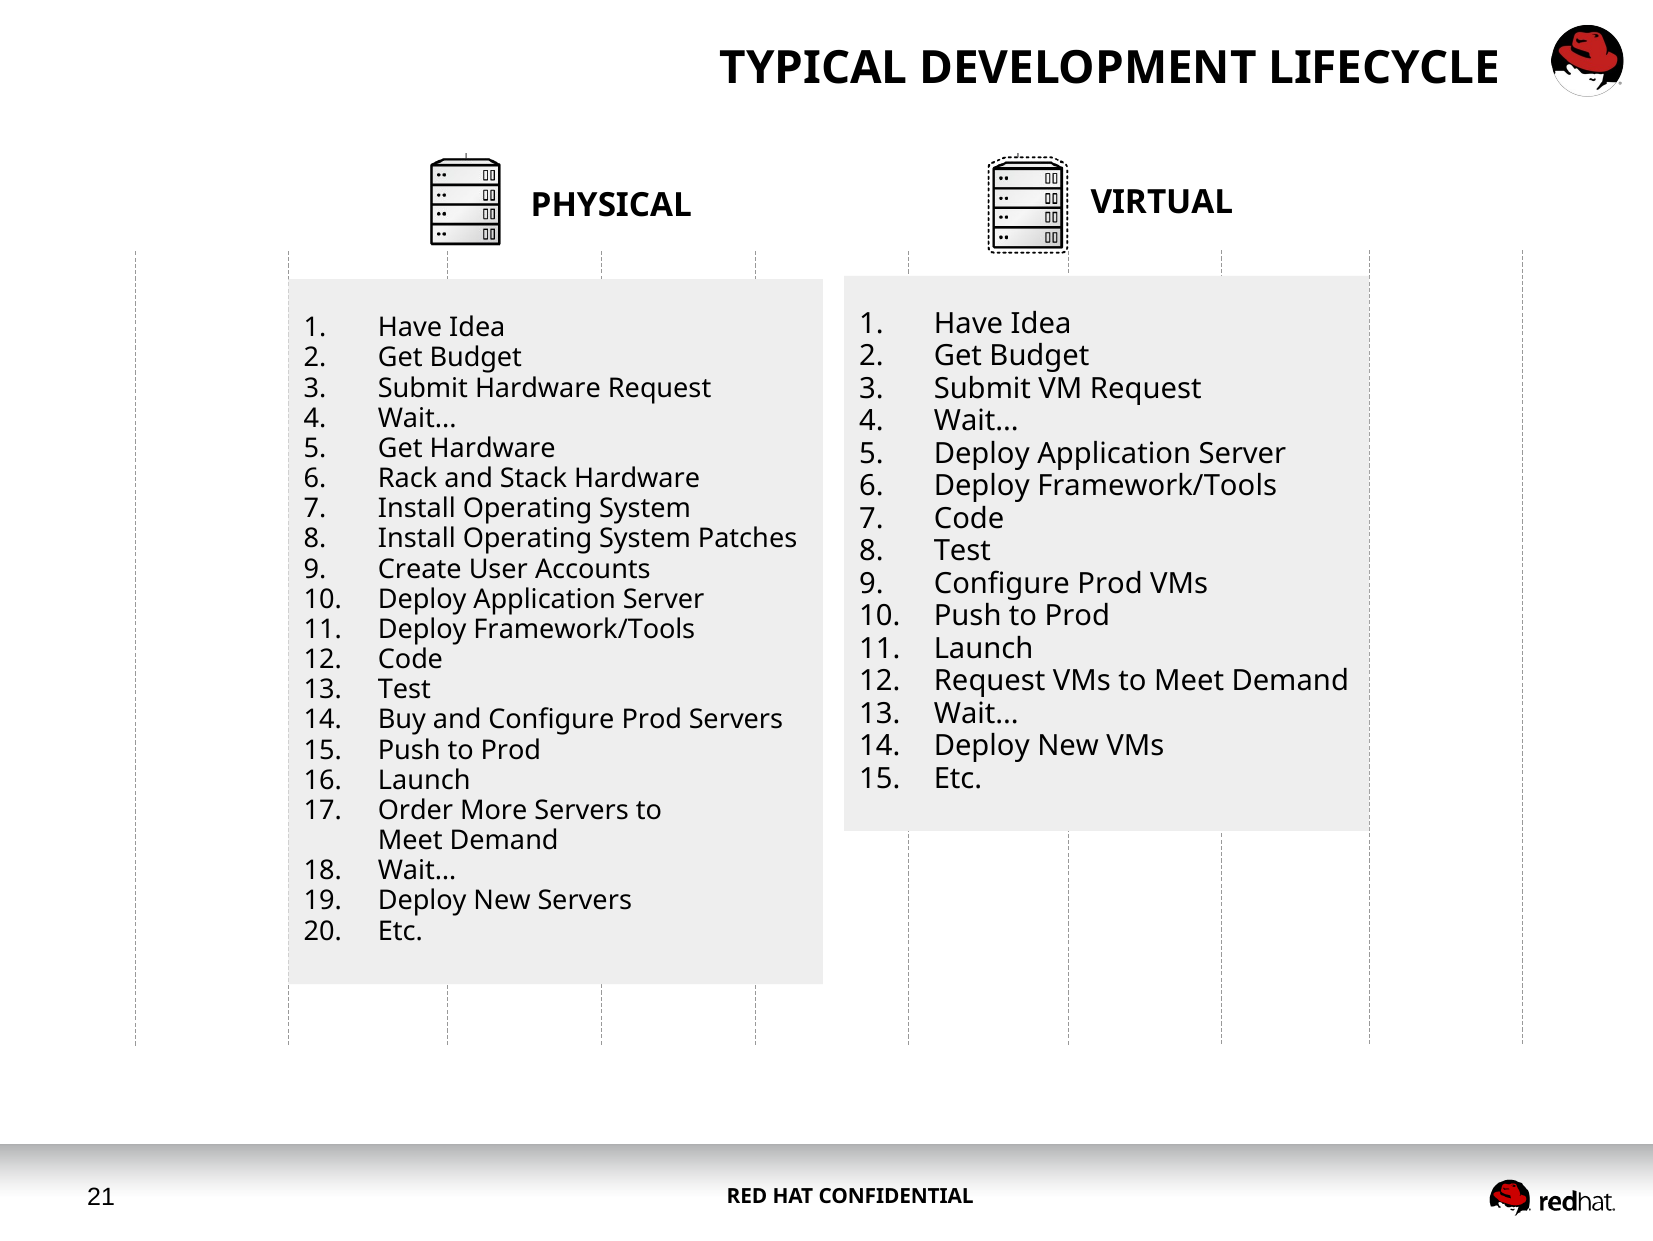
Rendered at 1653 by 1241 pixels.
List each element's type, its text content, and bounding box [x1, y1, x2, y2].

picture [1551, 24, 1624, 97]
text_box VIRTUAL [1077, 179, 1316, 228]
picture [409, 153, 522, 251]
picture [978, 153, 1077, 266]
text_box PHYSICAL [515, 181, 756, 231]
text_box Have Idea Get Budget Submit Hardware Request Wait... Get Hardware Rack and Stack Hardware Install Operating System Install Operating System Patches Create User Accounts Deploy Application Server Deploy Framework/Tools Code Test Buy and Configure Prod Servers Push to Prod Launch Order More Servers to Meet Demand Wait… Deploy New Servers Etc. [288, 279, 823, 985]
picture [0, 1144, 1653, 1241]
title TYPICAL DEVELOPMENT LIFECYCLE [75, 36, 1501, 95]
text_box Have Idea Get Budget Submit VM Request Wait... Deploy Application Server Deploy Framework/Tools Code Test Configure Prod VMs Push to Prod Launch Request VMs to Meet Demand Wait... Deploy New VMs Etc. [844, 275, 1370, 831]
